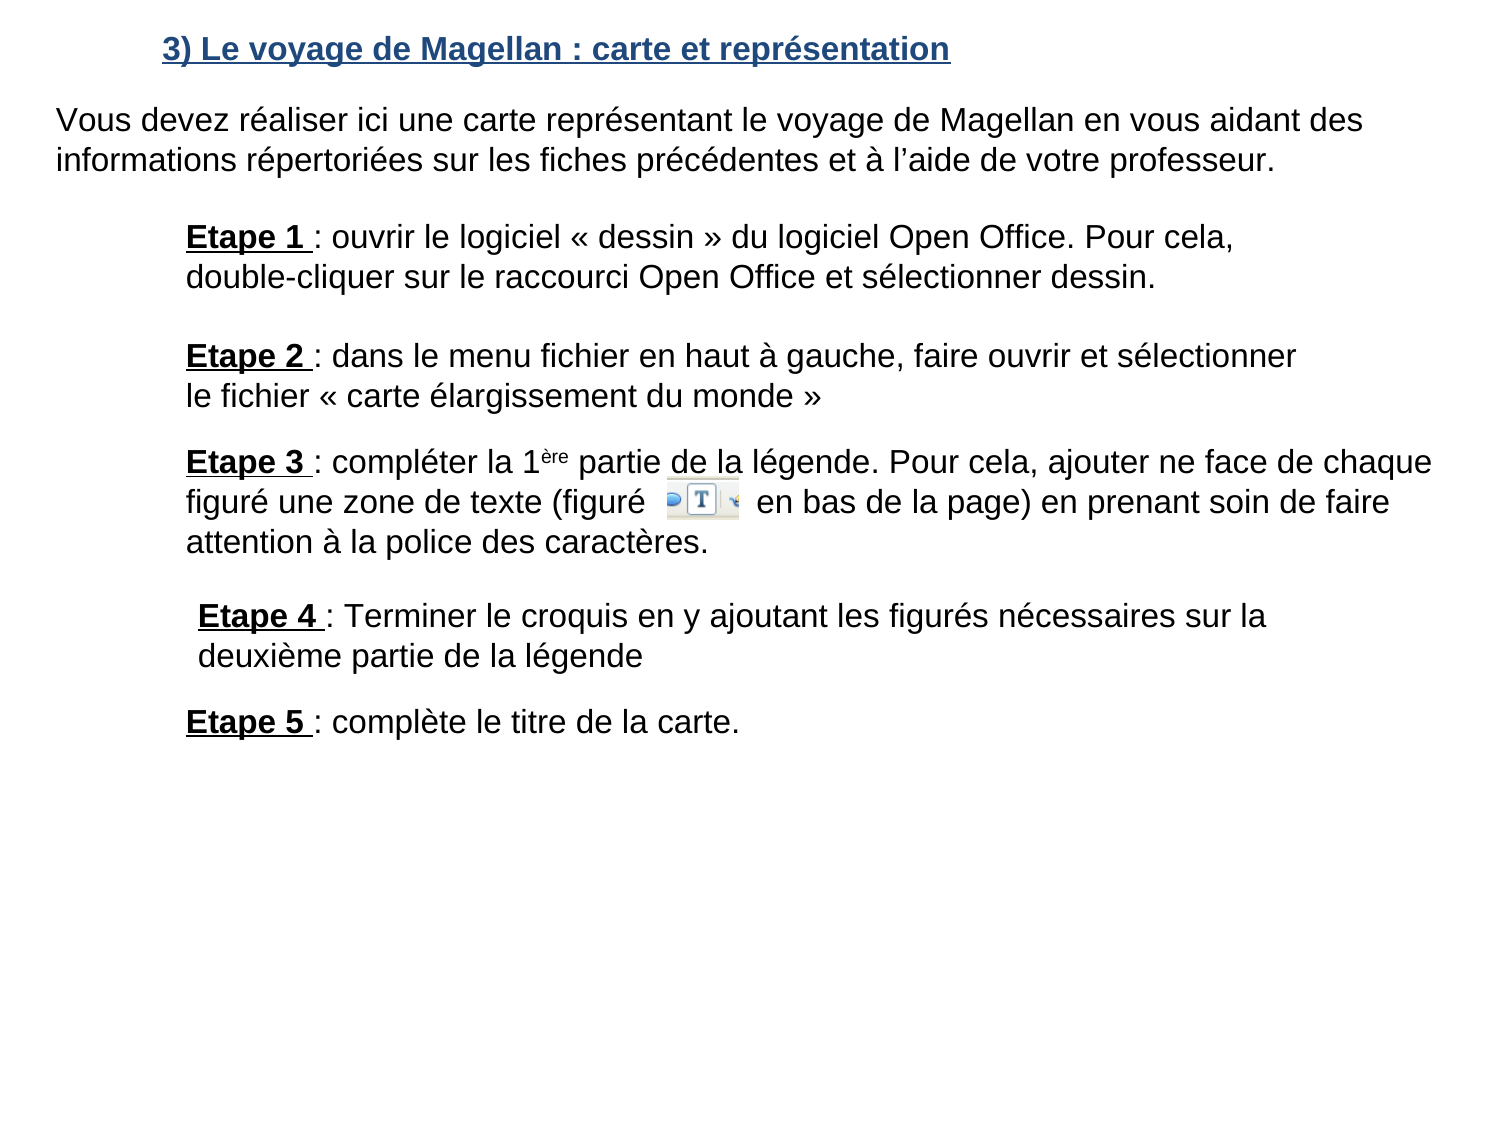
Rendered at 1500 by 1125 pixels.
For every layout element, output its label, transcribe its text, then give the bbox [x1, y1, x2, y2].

text_box Etape 1 : ouvrir le logiciel « dessin » du logiciel Open Office. Pour cela, double-cliquer sur le raccourci Open Office et sélectionner dessin. [171, 207, 1270, 304]
text_box Etape 5 : complète le titre de la carte. [171, 692, 1341, 748]
text_box Etape 4 : Terminer le croquis en y ajoutant les figurés nécessaires sur la deuxième partie de la légende [183, 586, 1353, 682]
text_box Etape 3 : compléter la 1ère partie de la légende. Pour cela, ajouter ne face de chaque figuré une zone de texte (figuré en bas de la page) en prenant soin de faire attention à la police des caractères. [171, 432, 1459, 568]
text_box Etape 2 : dans le menu fichier en haut à gauche, faire ouvrir et sélectionner le fichier « carte élargissement du monde » [171, 326, 1341, 422]
text_box 3) Le voyage de Magellan : carte et représentation [147, 18, 1164, 75]
text_box Vous devez réaliser ici une carte représentant le voyage de Magellan en vous aidant des informations répertoriées sur les fiches précédentes et à l’aide de votre professeur. [41, 90, 1424, 186]
picture [667, 475, 739, 520]
